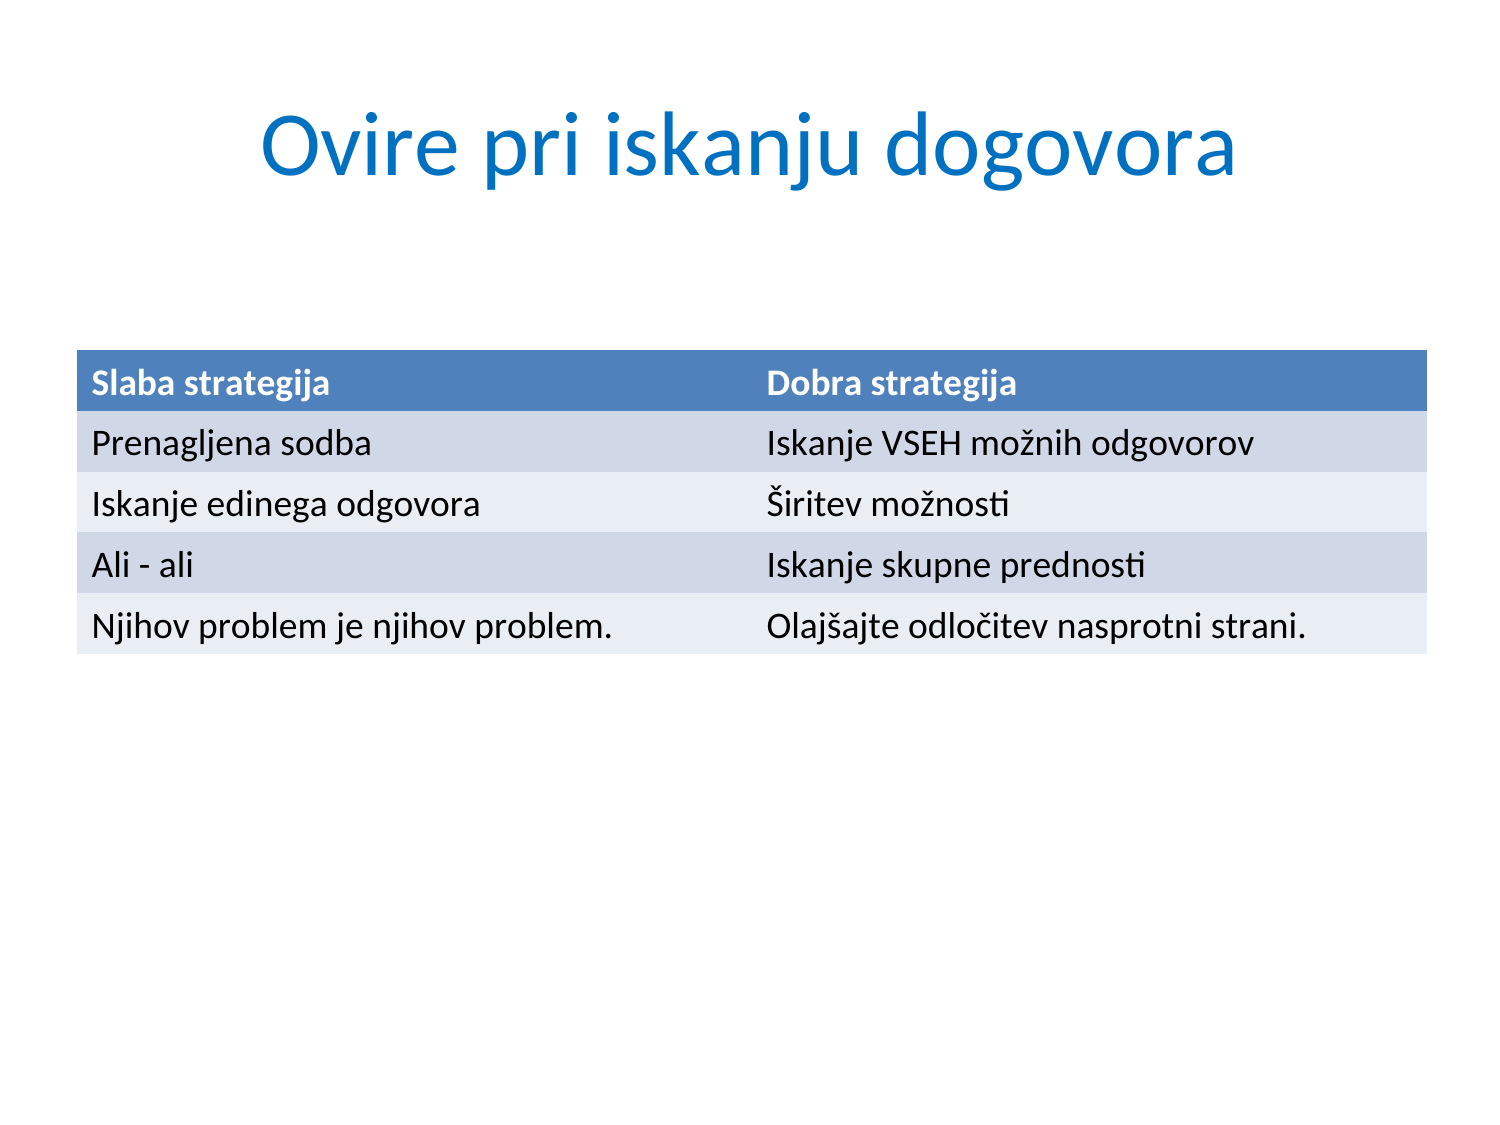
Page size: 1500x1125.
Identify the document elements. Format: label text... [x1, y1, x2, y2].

title Ovire pri iskanju dogovora [75, 45, 1426, 233]
table_header Slaba strategija [77, 350, 752, 411]
table_cell Ali - ali [77, 532, 752, 593]
table_cell Iskanje skupne prednosti [752, 532, 1427, 593]
table_cell Olajšajte odločitev nasprotni strani. [752, 593, 1427, 654]
table_cell Prenagljena sodba [77, 411, 752, 472]
table_cell Širitev možnosti [752, 472, 1427, 532]
table_cell Iskanje VSEH možnih odgovorov [752, 411, 1427, 472]
table_header Dobra strategija [752, 350, 1427, 411]
table_cell Njihov problem je njihov problem. [77, 593, 752, 654]
table_cell Iskanje edinega odgovora [77, 472, 752, 532]
